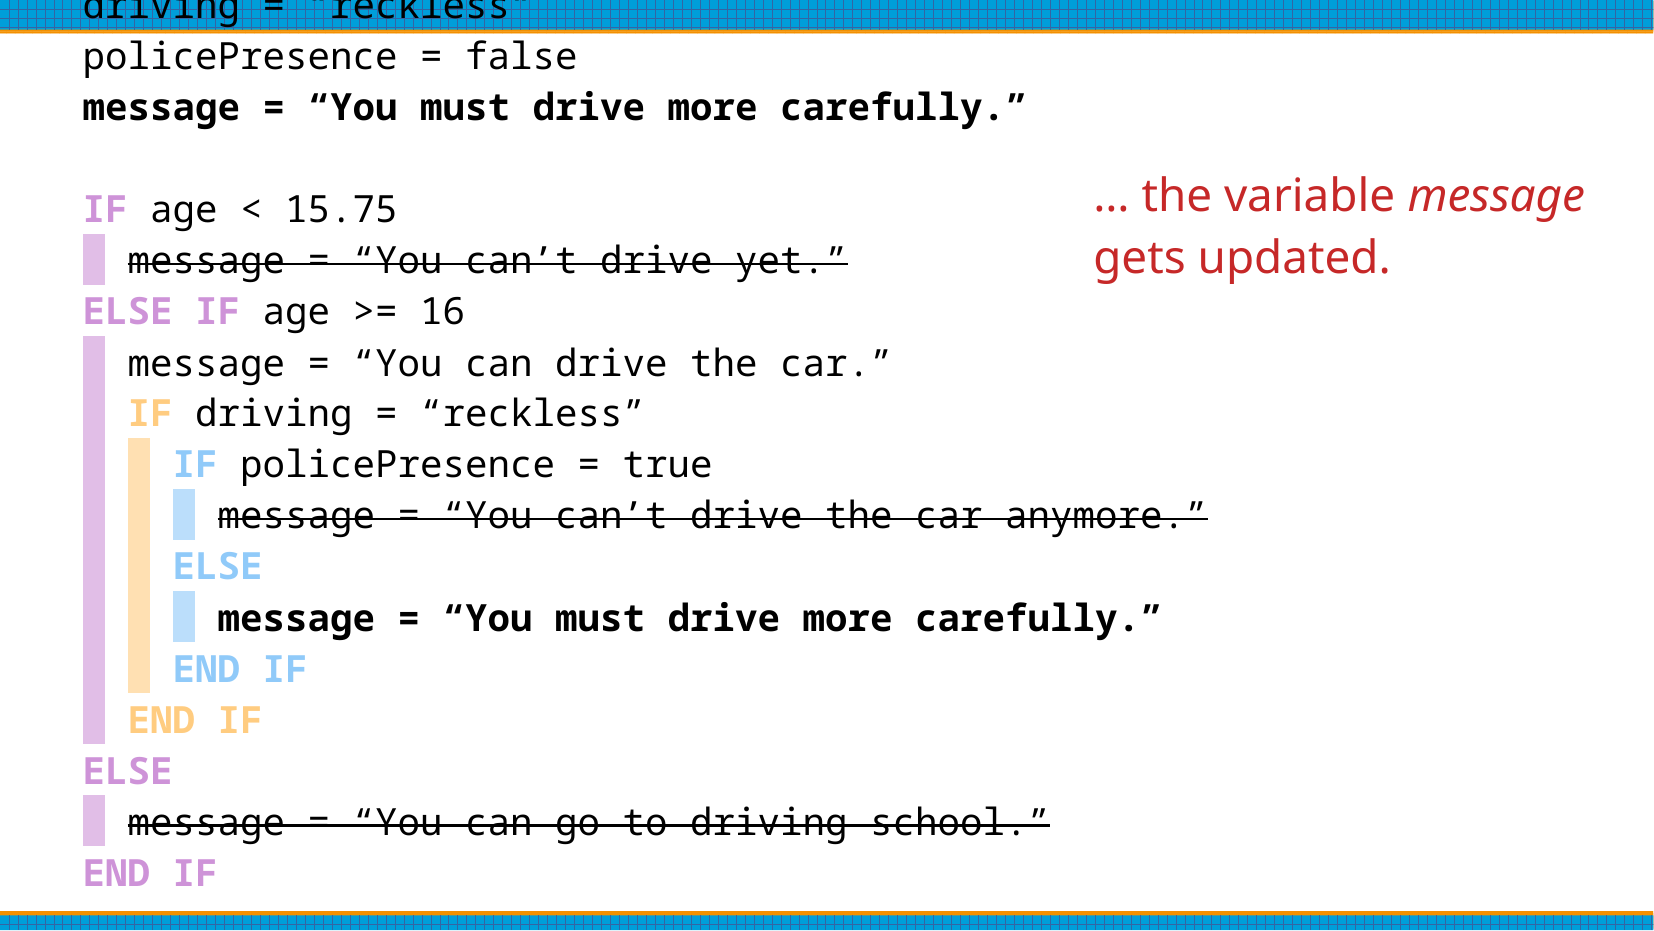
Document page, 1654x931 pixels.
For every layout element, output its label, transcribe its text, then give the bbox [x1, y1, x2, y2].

text_box … the variable message gets updated. [1087, 75, 1613, 376]
subtitle age = 16 driving = “reckless“ policePresence = false message = “You must drive more carefully.” IF age < 15.75 message = “You can’t drive yet.” ELSE IF age >= 16 message = “You can drive the car.” IF driving = “reckless” IF policePresence = true message = “You can’t drive the car anymore.” ELSE message = “You must drive more carefully.” END IF END IF ELSE message = “You can go to driving school.” END IF output message [82, 69, 1571, 858]
